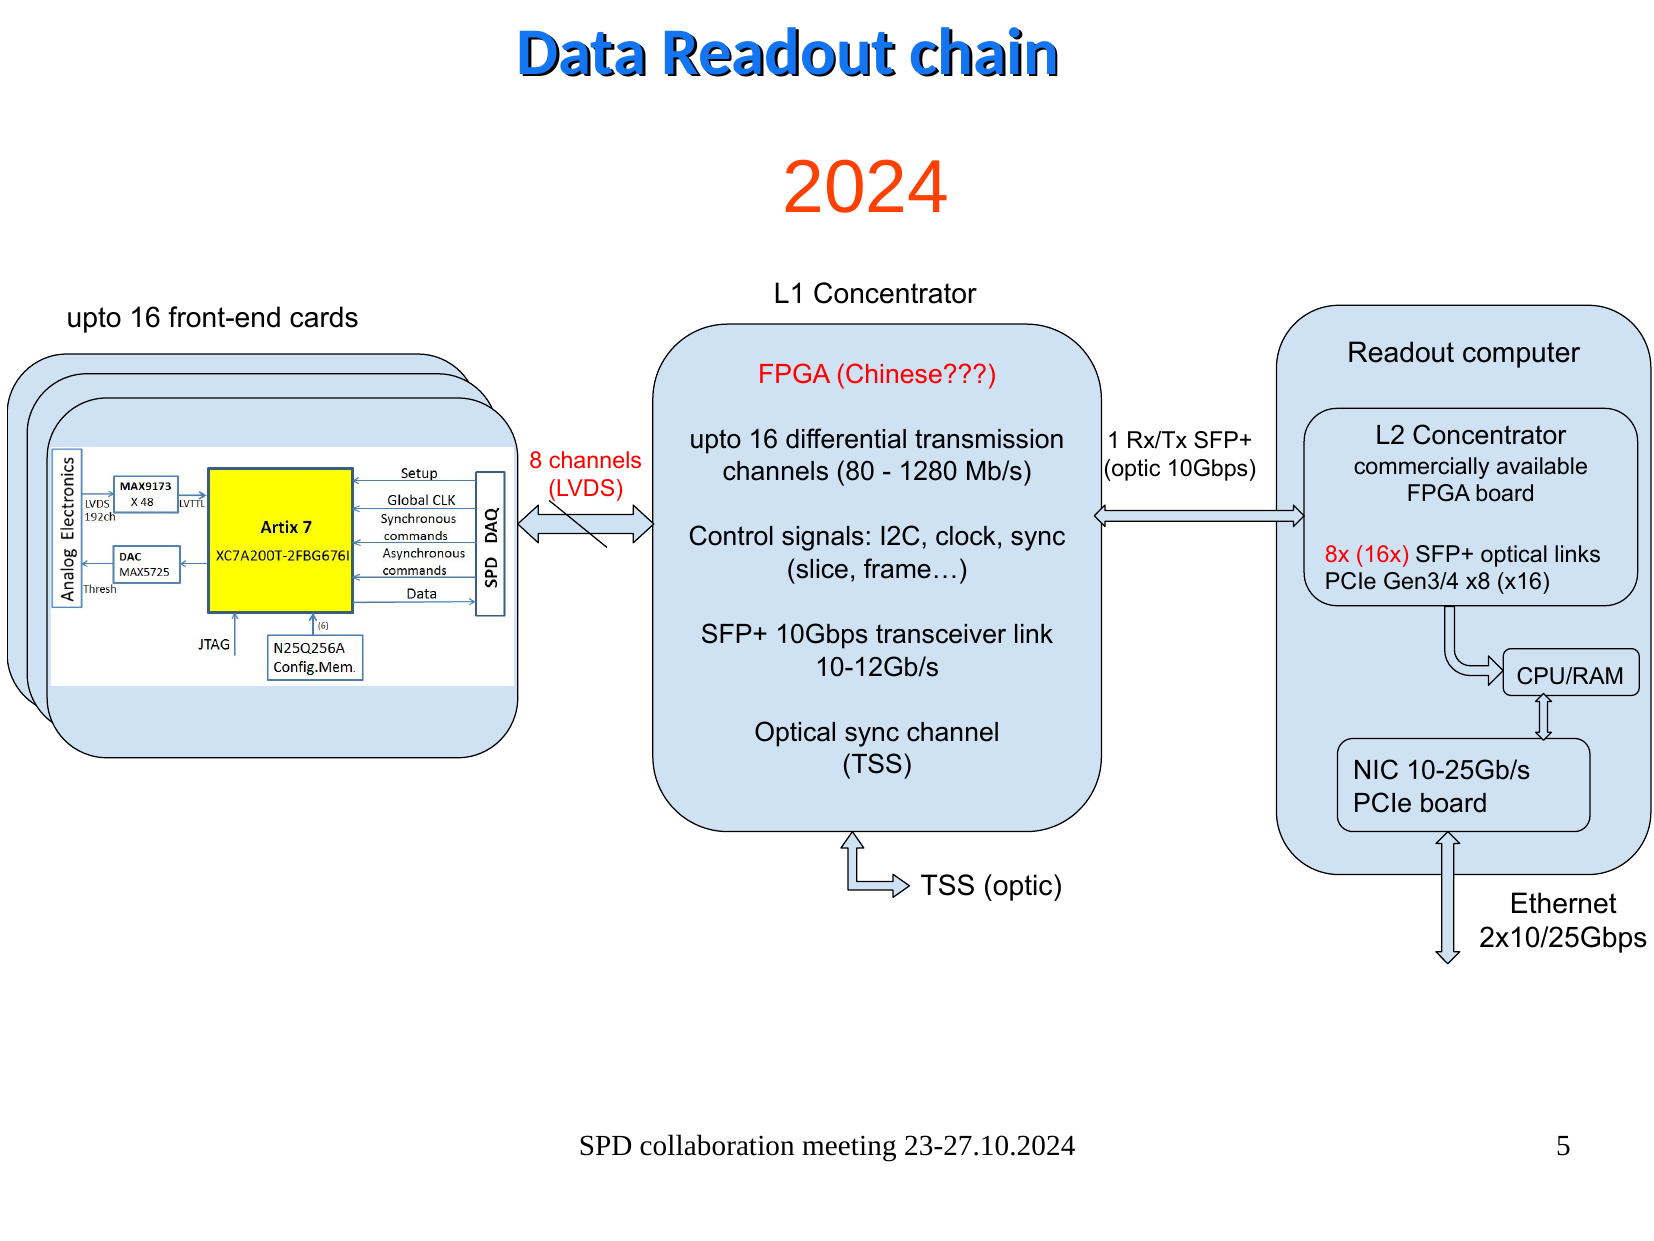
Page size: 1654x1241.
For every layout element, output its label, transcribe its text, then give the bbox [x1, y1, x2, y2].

text_box Data Readout chain [501, 0, 1093, 96]
picture [7, 261, 1654, 968]
text_box 2024 [767, 137, 965, 237]
